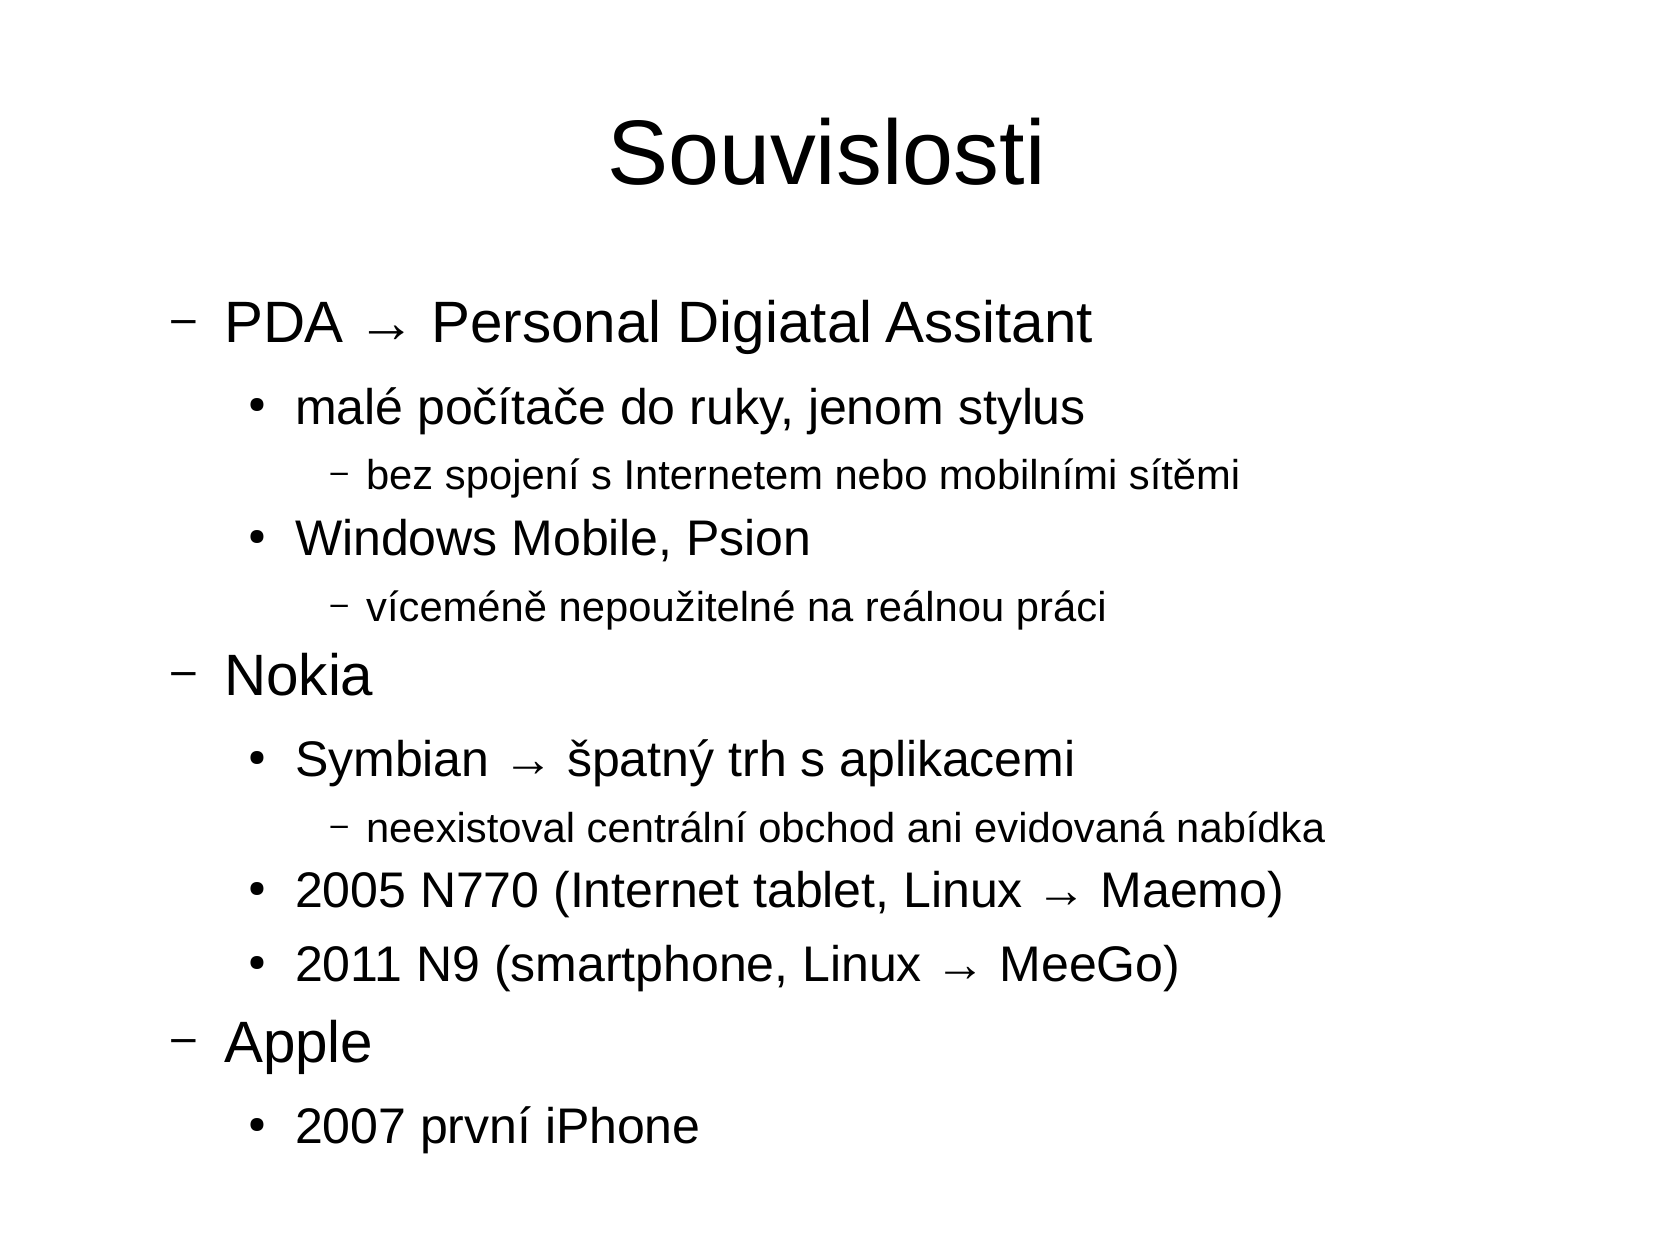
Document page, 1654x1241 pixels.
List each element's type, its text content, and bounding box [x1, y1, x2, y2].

title Souvislosti [82, 49, 1571, 257]
list PDA → Personal Digiatal Assitant malé počítače do ruky, jenom stylus bez spojení s Internetem nebo mobilními sítěmi Windows Mobile, Psion víceméně nepoužitelné na reálnou práci Nokia Symbian → špatný trh s aplikacemi neexistoval centrální obchod ani evidovaná nabídka 2005 N770 (Internet tablet, Linux → Maemo) 2011 N9 (smartphone, Linux → MeeGo) Apple 2007 první iPhone [82, 290, 1571, 1170]
